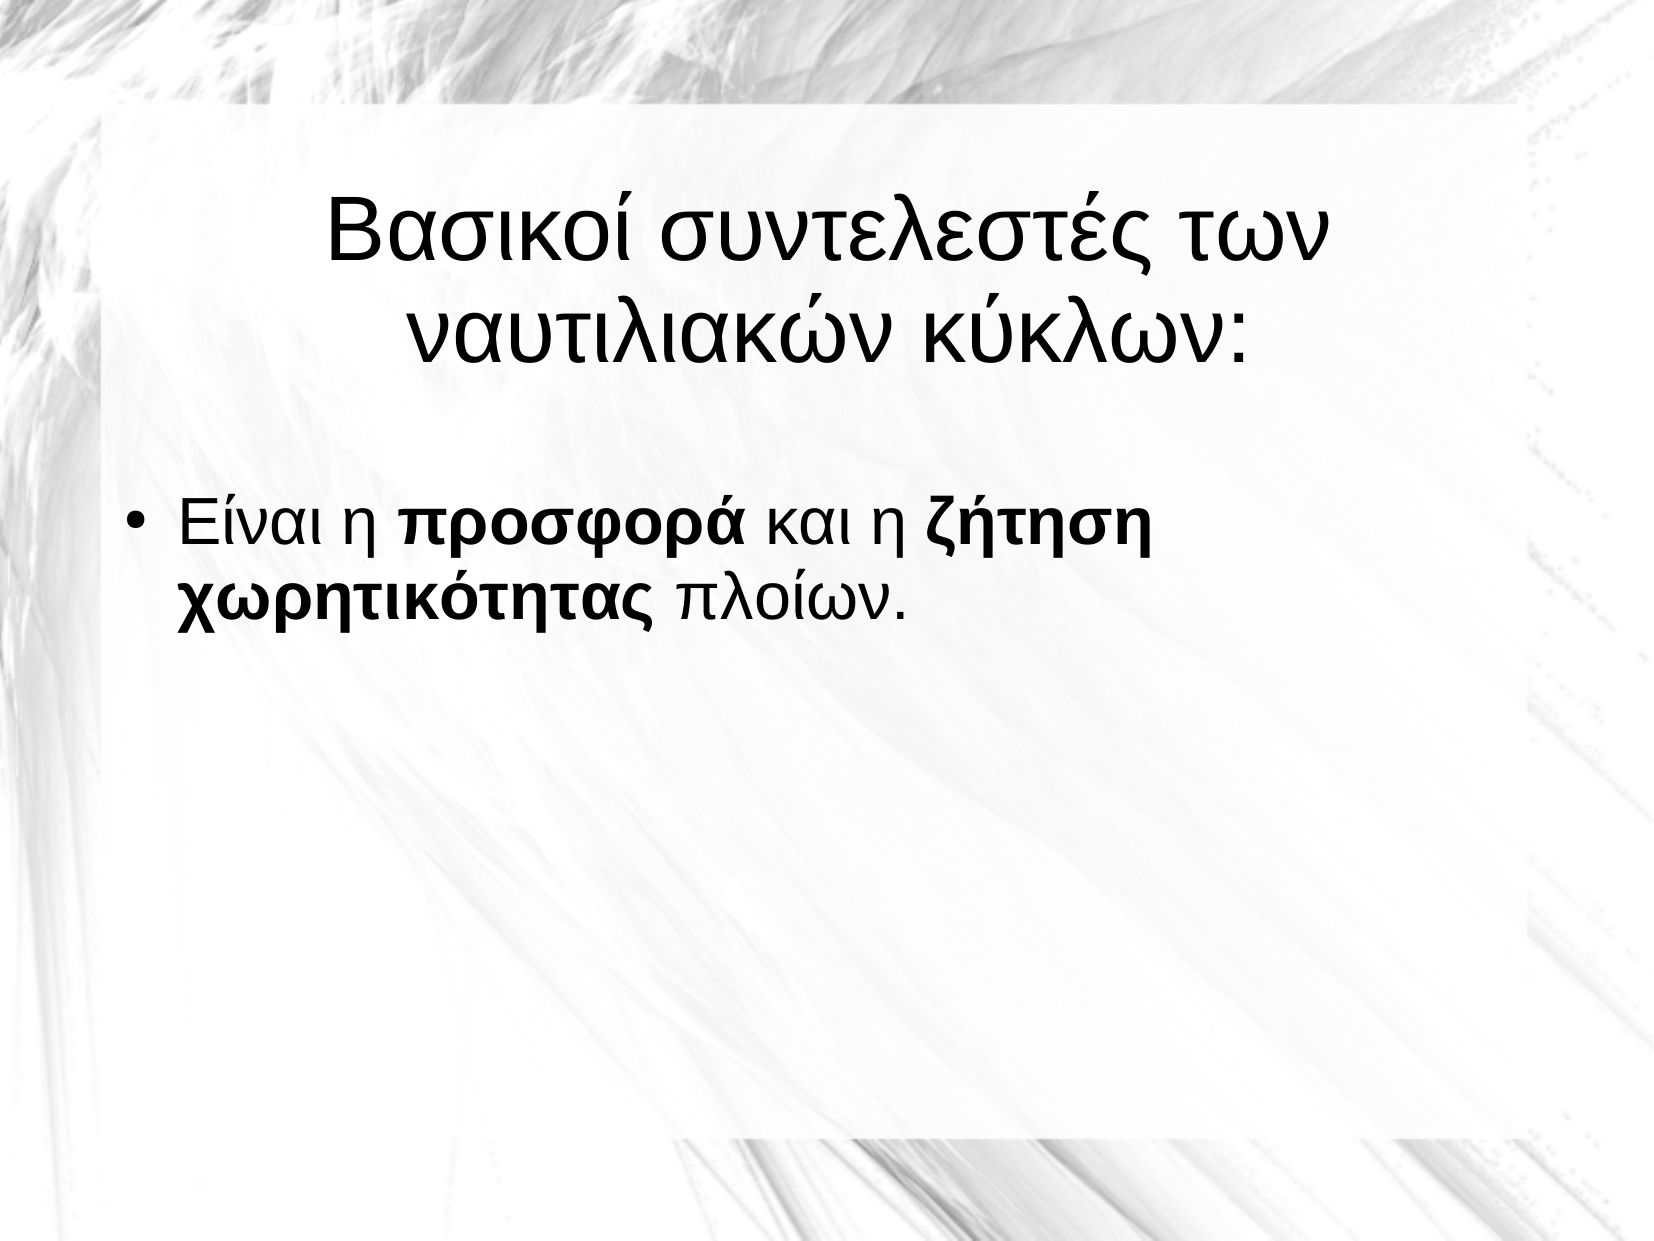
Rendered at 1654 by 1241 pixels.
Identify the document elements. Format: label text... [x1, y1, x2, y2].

title Βασικοί συντελεστές των ναυτιλιακών κύκλων: [135, 177, 1524, 383]
picture [0, 0, 1654, 1241]
list Είναι η προσφορά και η ζήτηση χωρητικότητας πλοίων. [106, 484, 1559, 898]
